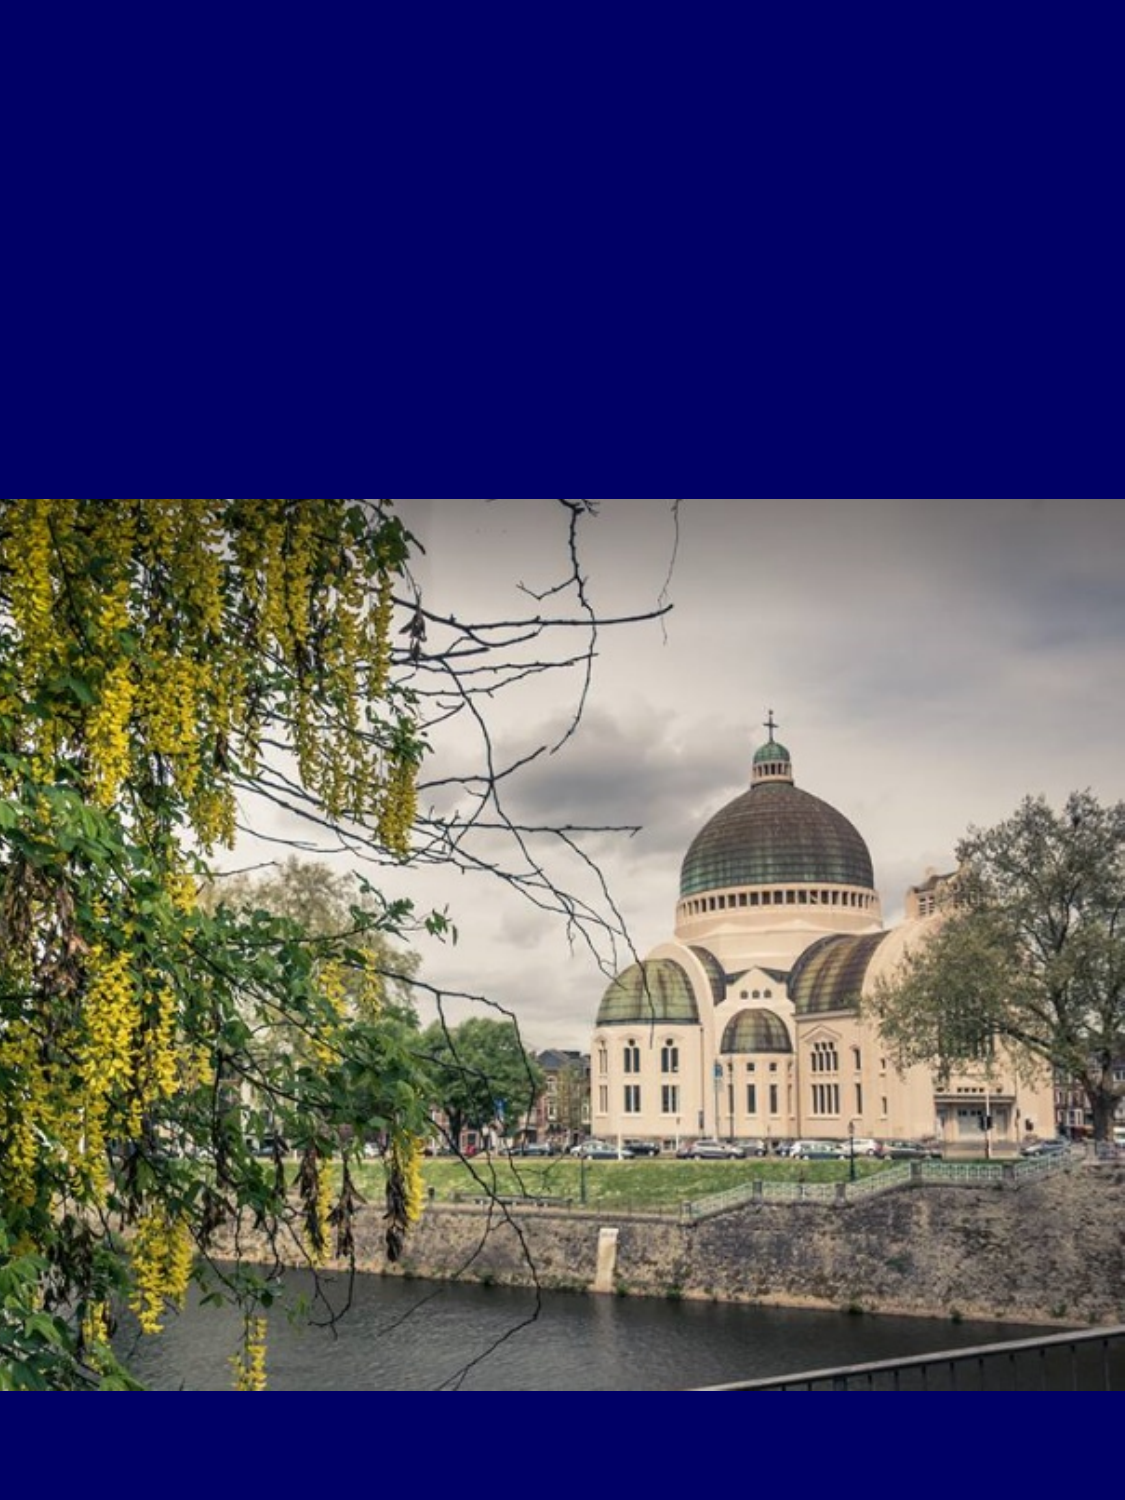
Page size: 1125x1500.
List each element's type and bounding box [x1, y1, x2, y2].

picture [0, 499, 1125, 1391]
